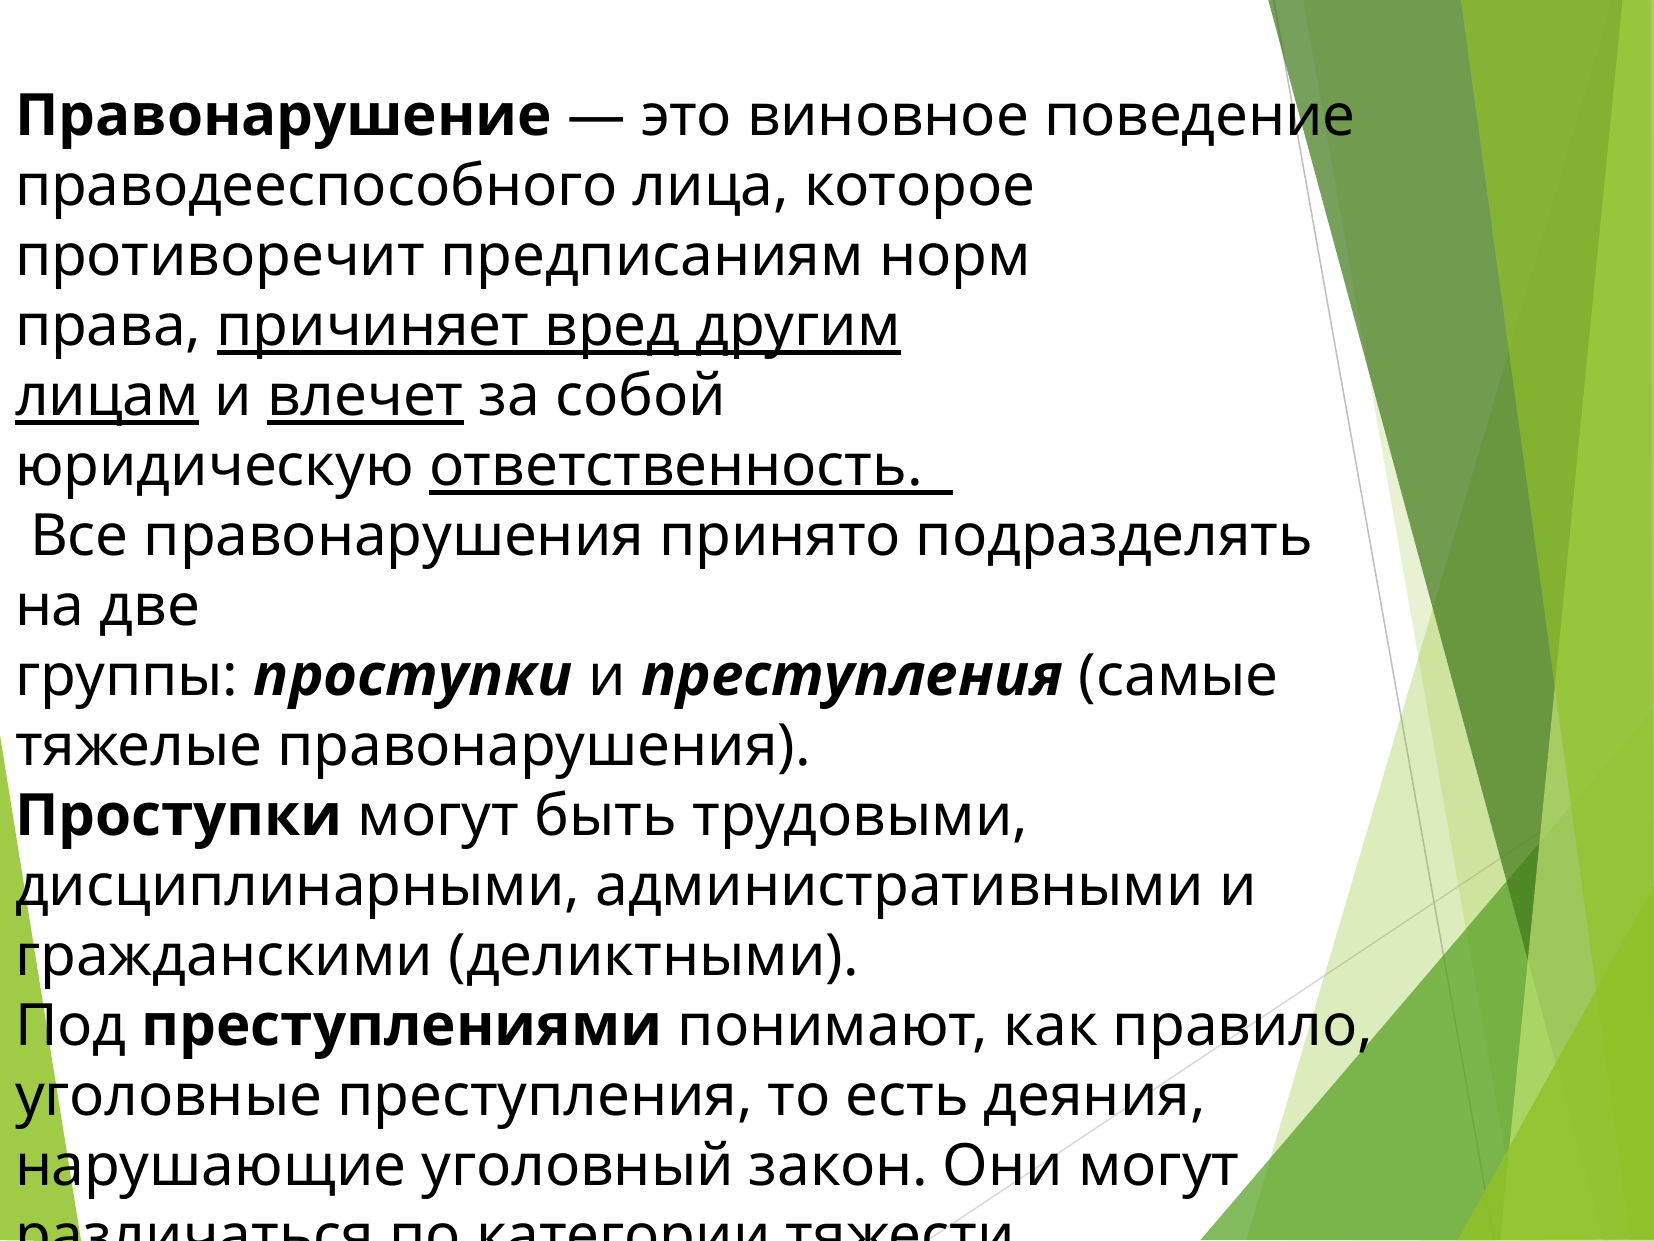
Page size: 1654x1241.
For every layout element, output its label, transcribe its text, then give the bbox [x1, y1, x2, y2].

text_box [413, 505, 1191, 916]
title Правонарушение — это виновное поведение праводееспособного лица, которое противоречит предписаниям норм права, причиняет вред другим лицам и влечет за собой юридическую ответственность. Все правонарушения принято подразделять на две группы: проступки и преступления (самые тяжелые правонарушения). Проступки могут быть трудовыми, дисциплинарными, административными и гражданскими (деликтными). Под преступлениями понимают, как правило, уголовные преступления, то есть деяния, нарушающие уголовный закон. Они могут различаться по категории тяжести. [0, 70, 1413, 1146]
